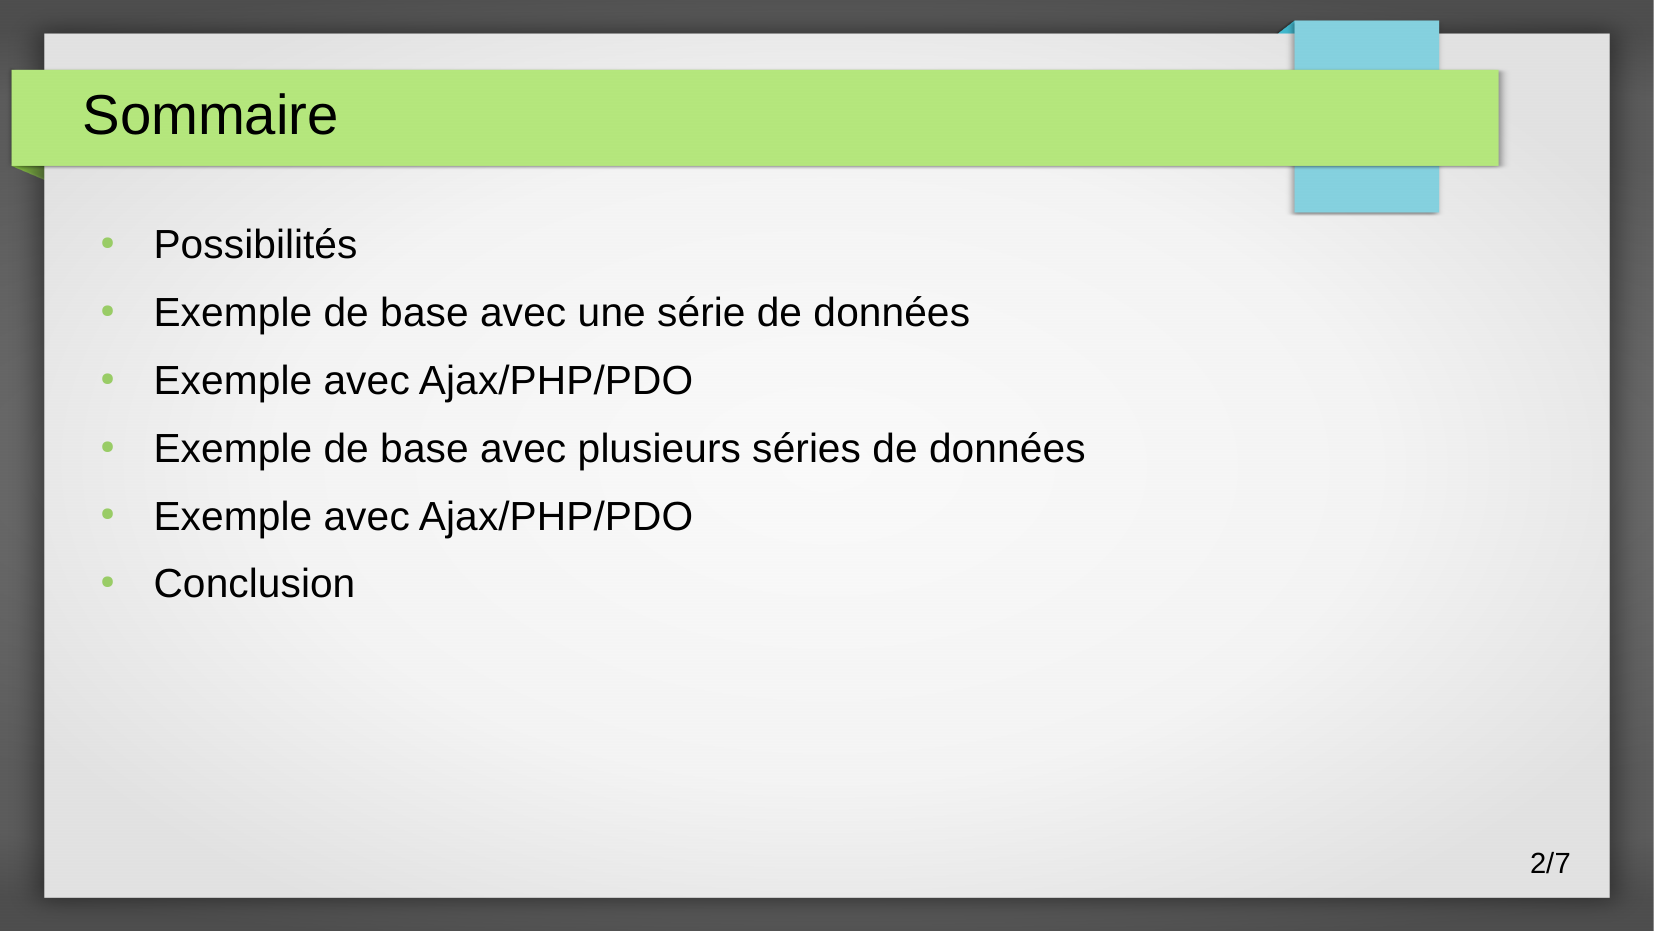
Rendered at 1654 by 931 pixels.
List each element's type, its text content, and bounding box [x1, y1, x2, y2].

picture [0, 0, 1654, 931]
list Possibilités Exemple de base avec une série de données Exemple avec Ajax/PHP/PDO Exemple de base avec plusieurs séries de données Exemple avec Ajax/PHP/PDO Conclusion [82, 221, 1571, 761]
title Sommaire [82, 70, 1264, 160]
